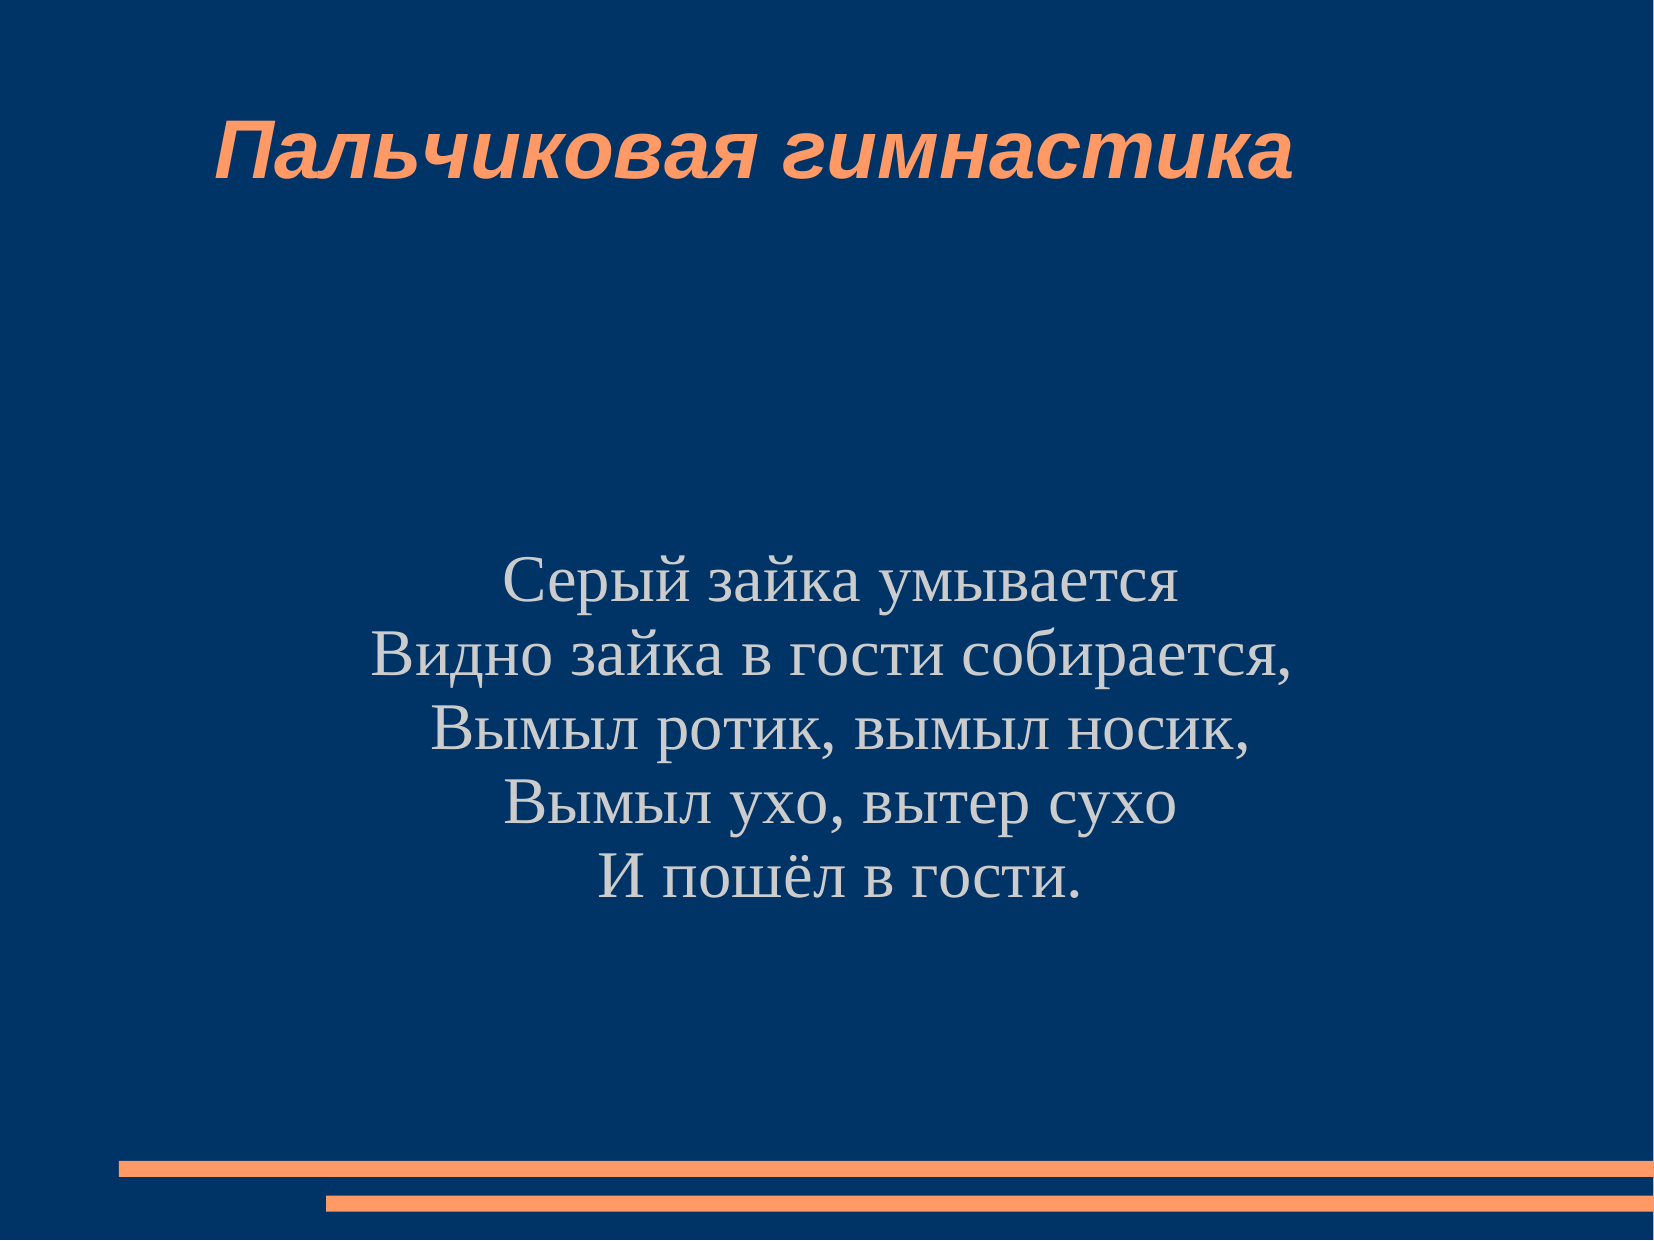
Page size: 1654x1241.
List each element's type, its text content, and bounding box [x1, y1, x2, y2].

subtitle Серый зайка умывается Видно зайка в гости собирается, Вымыл ротик, вымыл носик, Вымыл ухо, вытер сухо И пошёл в гости. [121, 329, 1561, 1125]
title Пальчиковая гимнастика [121, 46, 1534, 254]
